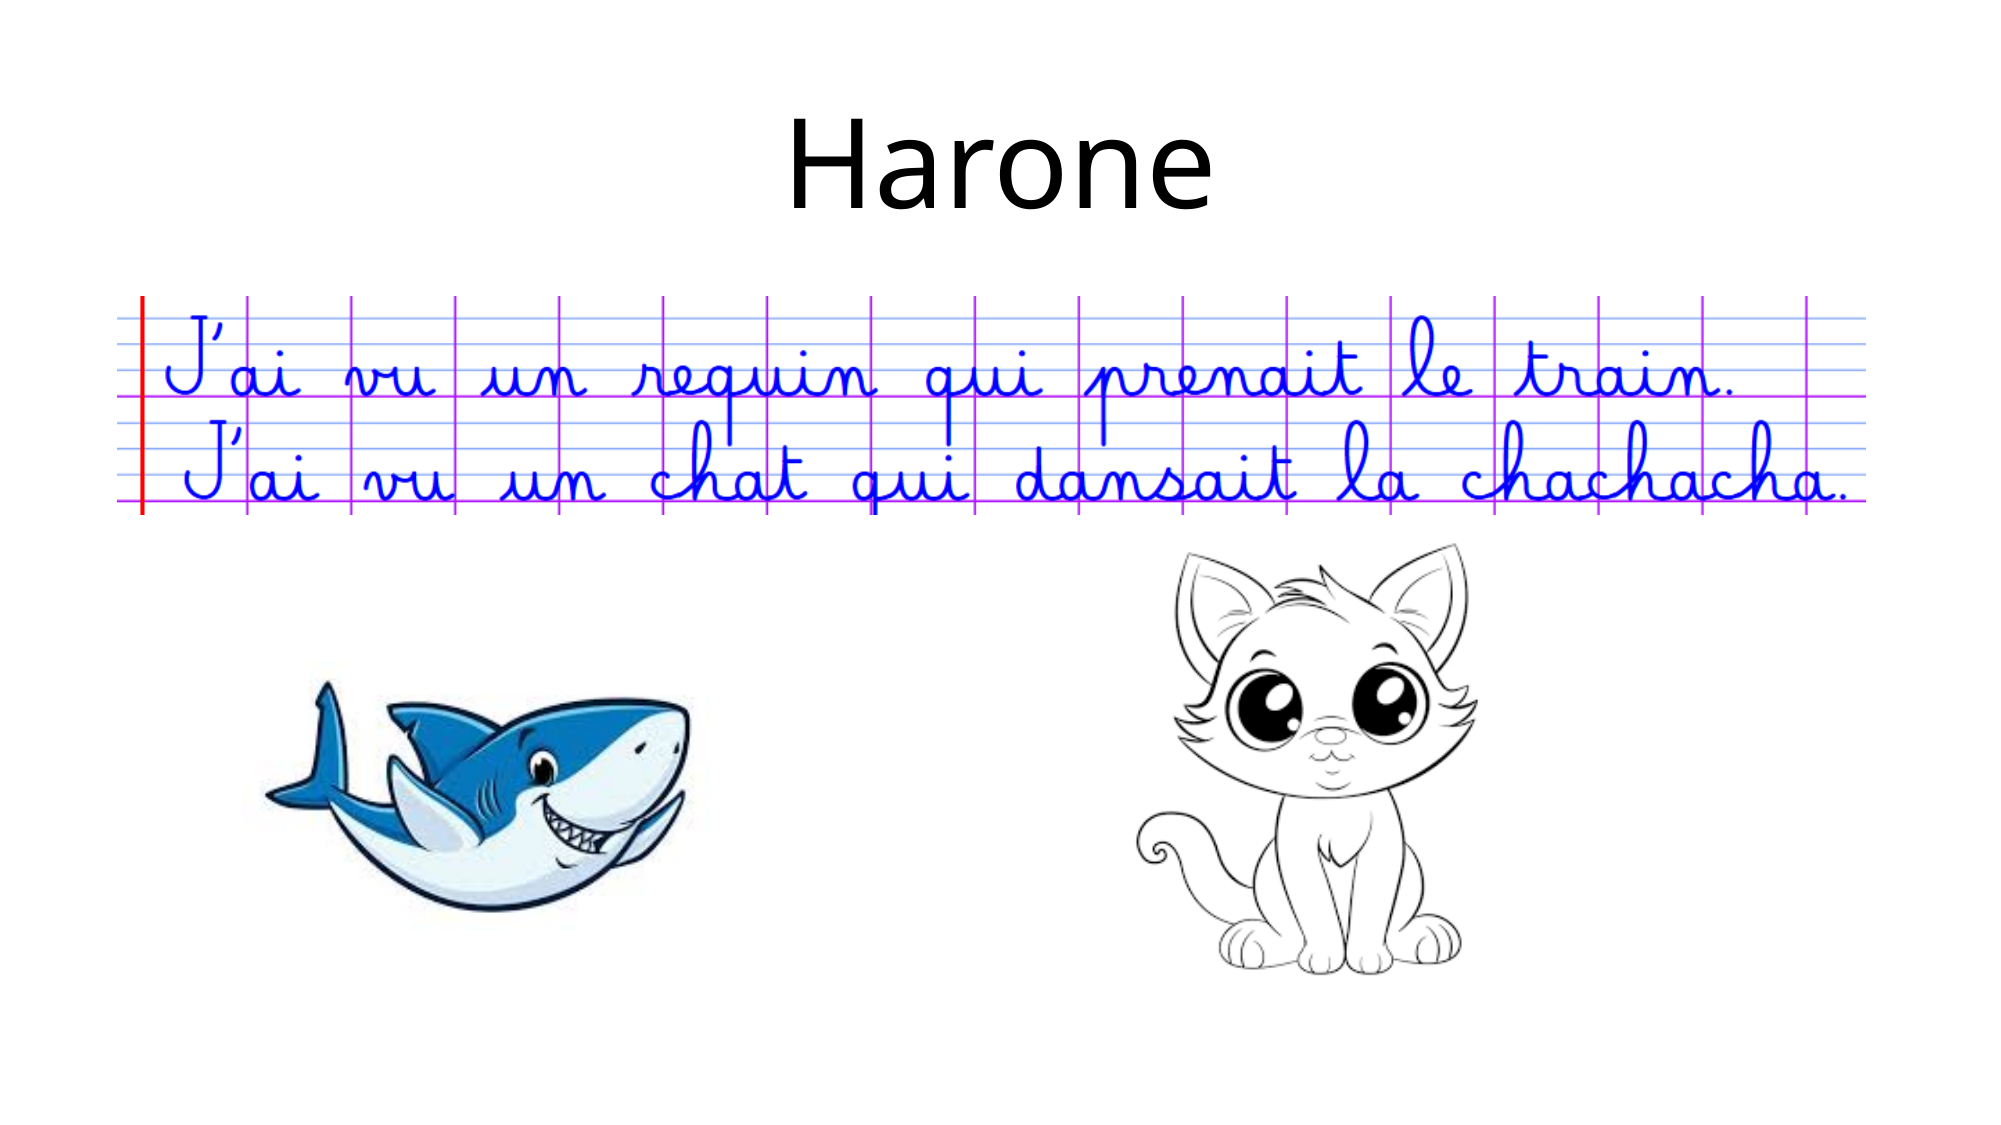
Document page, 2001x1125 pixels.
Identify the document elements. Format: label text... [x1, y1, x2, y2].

picture [243, 562, 713, 1032]
picture [117, 296, 1866, 515]
picture [1128, 534, 1487, 986]
title Harone [137, 59, 1863, 278]
